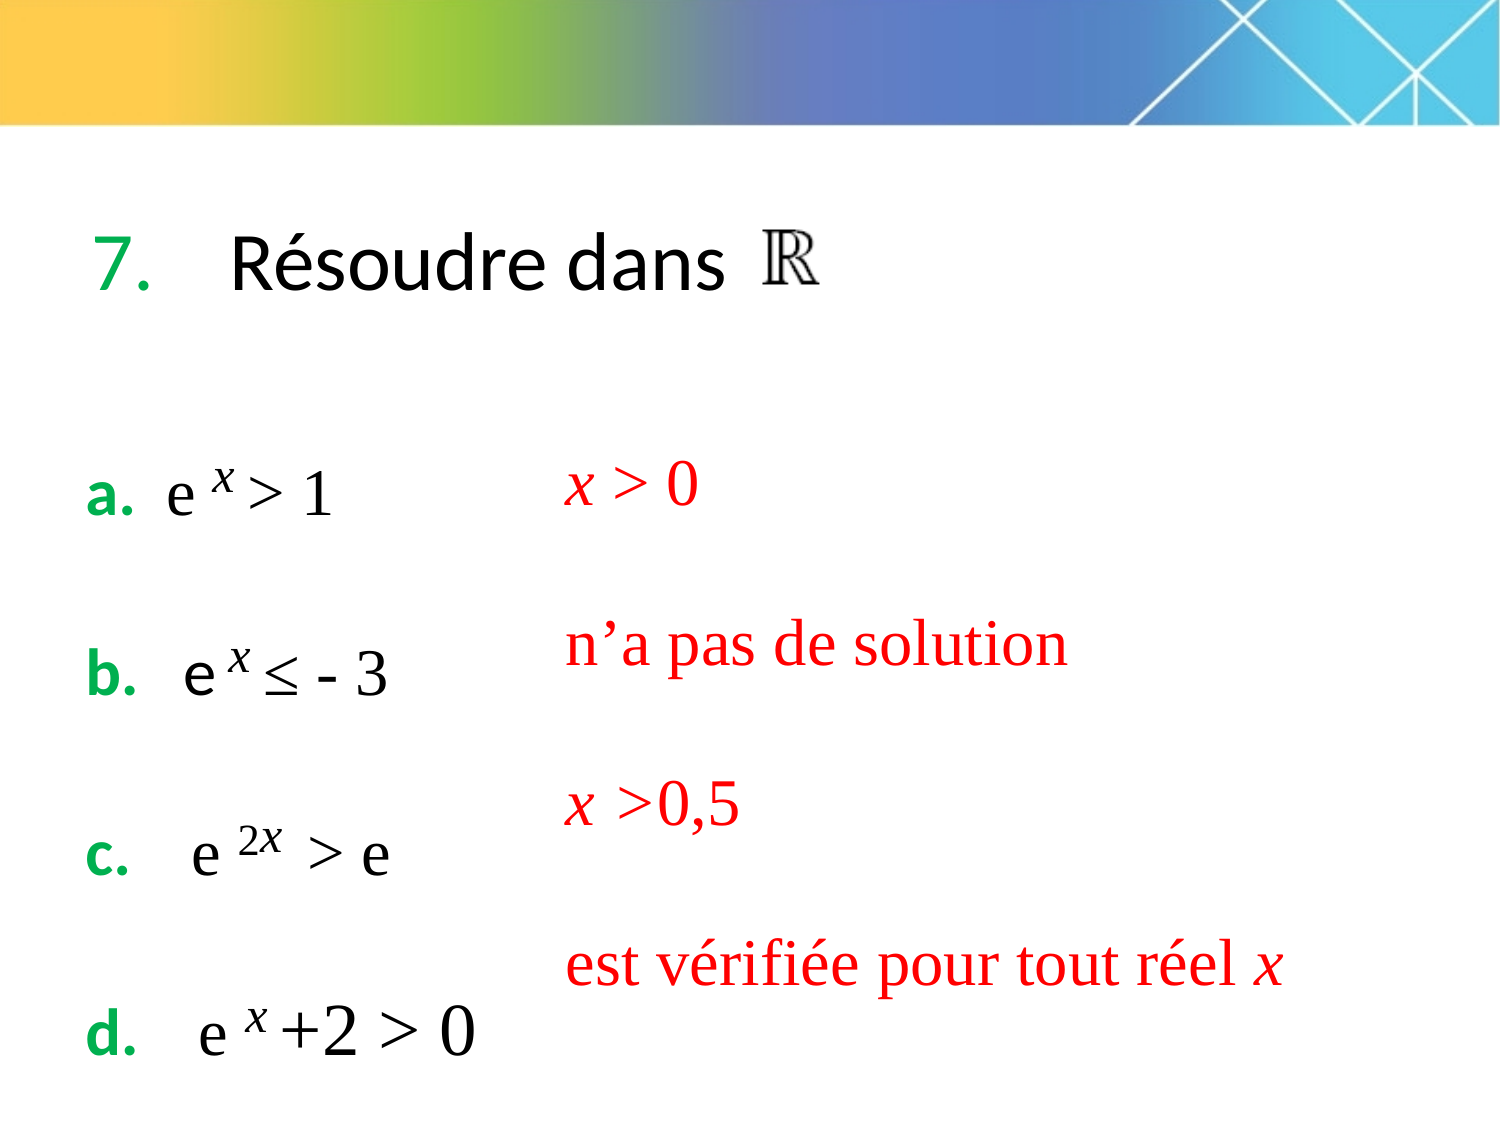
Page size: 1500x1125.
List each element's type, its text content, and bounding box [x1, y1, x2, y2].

picture [750, 208, 829, 294]
title Résoudre dans [76, 164, 1500, 351]
text_box x > 0 n’a pas de solution x >0,5 est vérifiée pour tout réel x [550, 351, 1329, 1014]
text_box a. e x > 1 b. e x ≤ - 3 c. e 2x > e d. e x +2 > 0 [70, 342, 1465, 1024]
